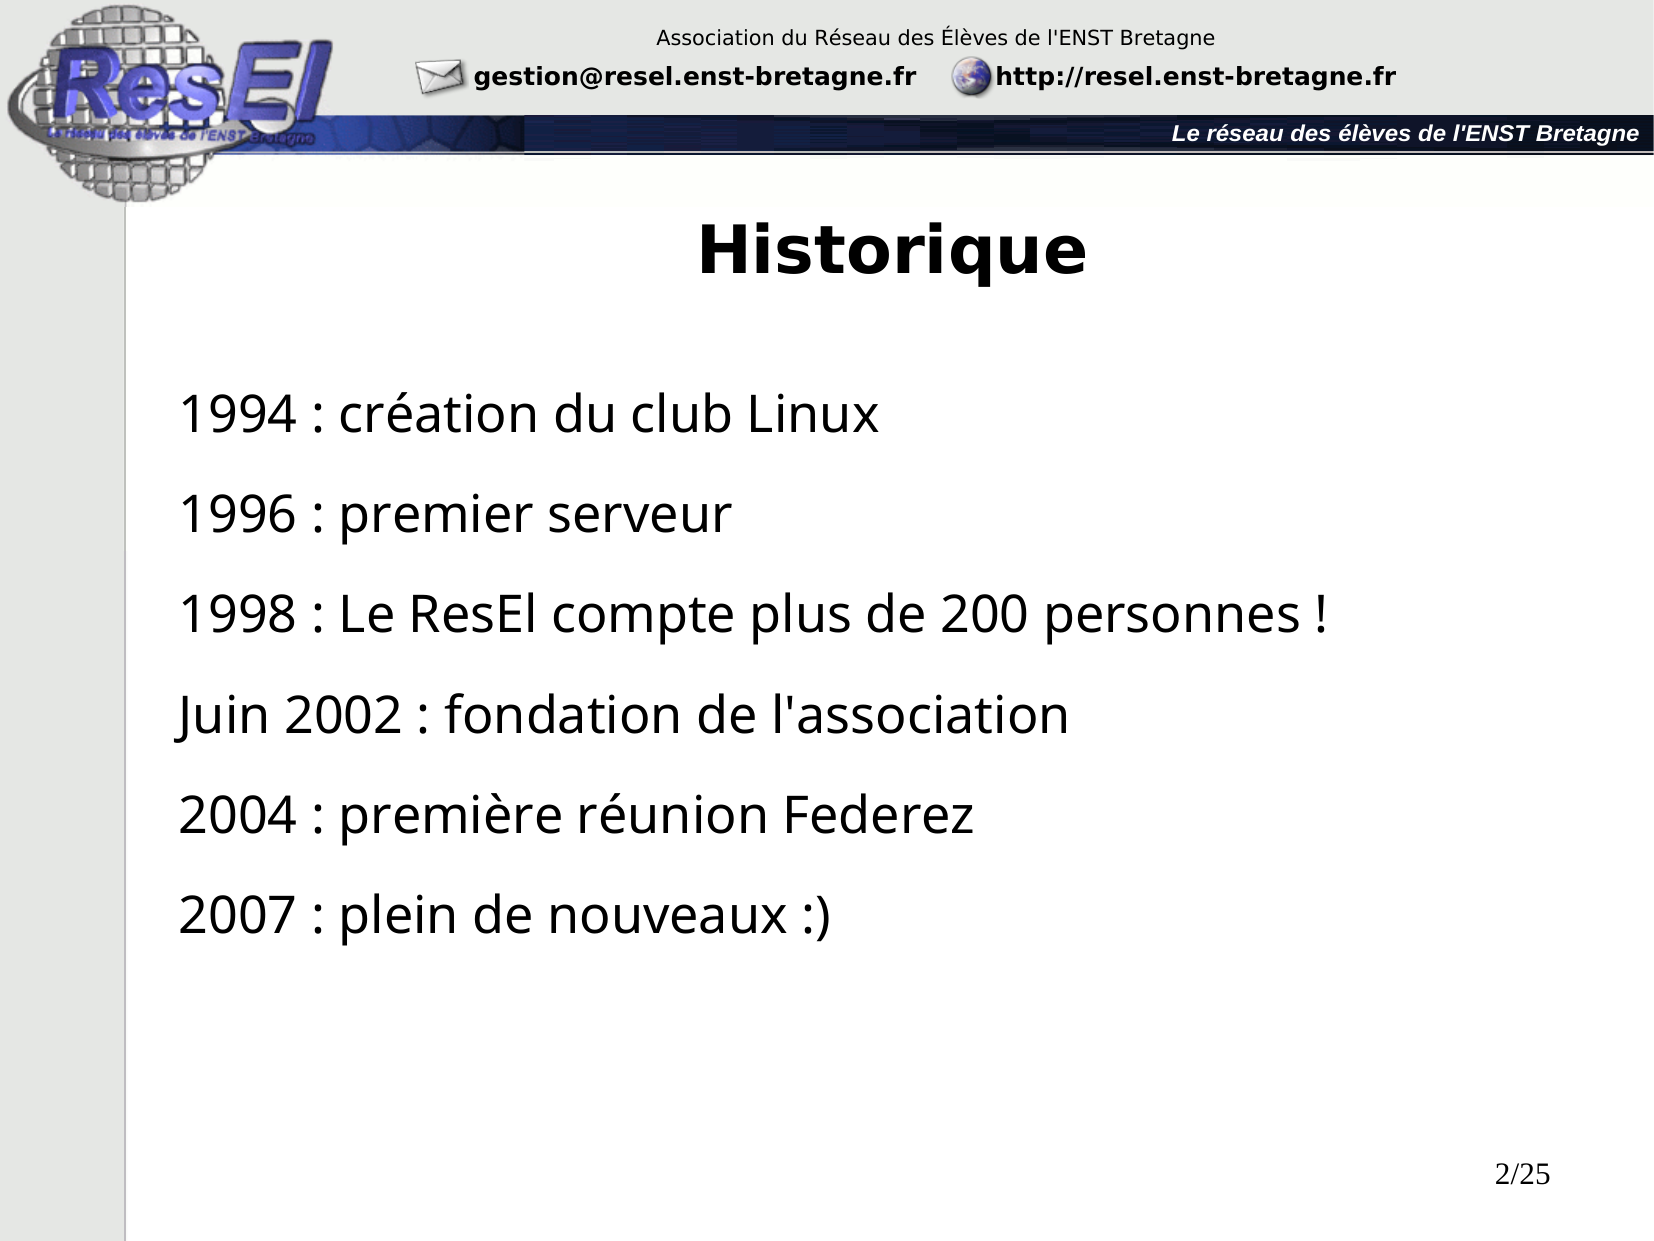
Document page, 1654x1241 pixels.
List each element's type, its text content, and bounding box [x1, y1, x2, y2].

picture [0, 0, 1654, 1241]
title Historique [195, 169, 1590, 333]
list 1994 : création du club Linux 1996 : premier serveur 1998 : Le ResEl compte plus de 200 personnes ! Juin 2002 : fondation de l'association 2004 : première réunion Federez 2007 : plein de nouveaux :) [161, 376, 1619, 1198]
